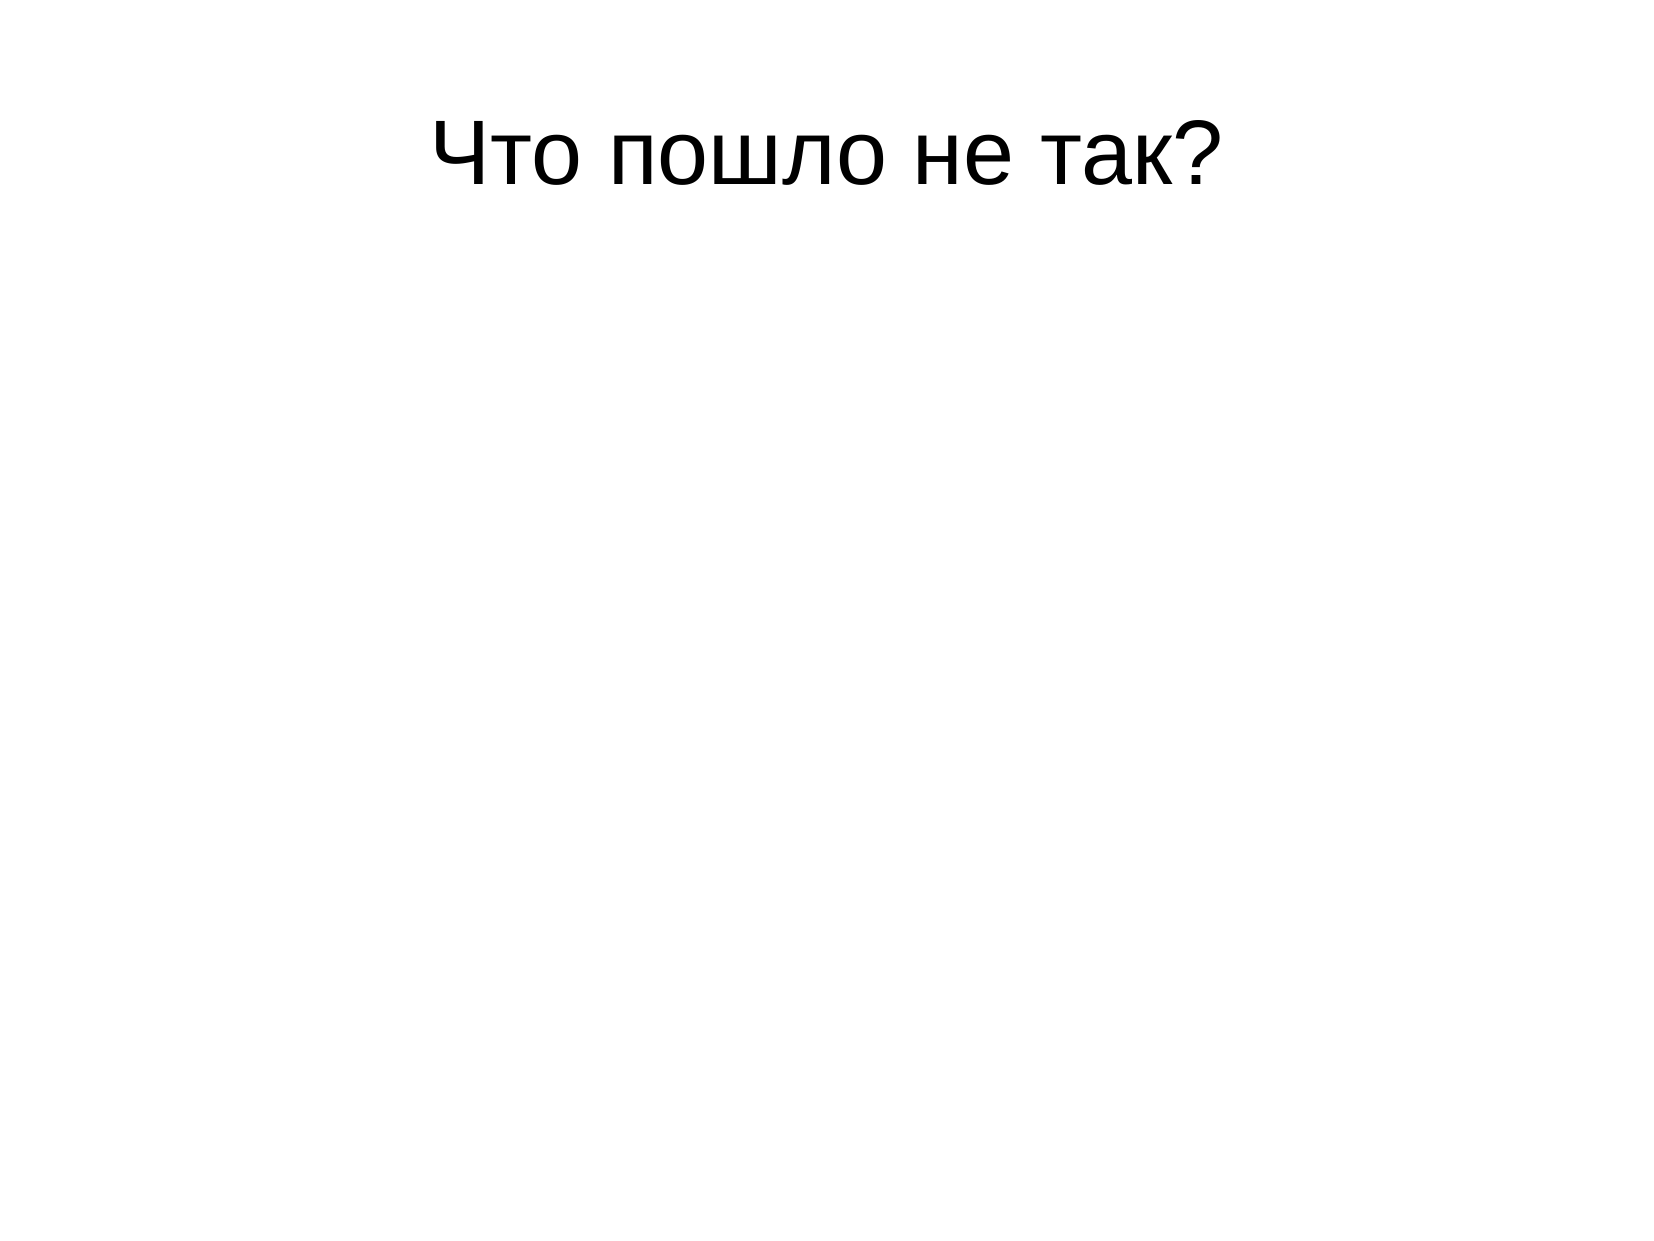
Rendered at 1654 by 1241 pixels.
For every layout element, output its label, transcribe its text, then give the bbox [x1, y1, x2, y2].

title Что пошло не так? [82, 49, 1571, 257]
